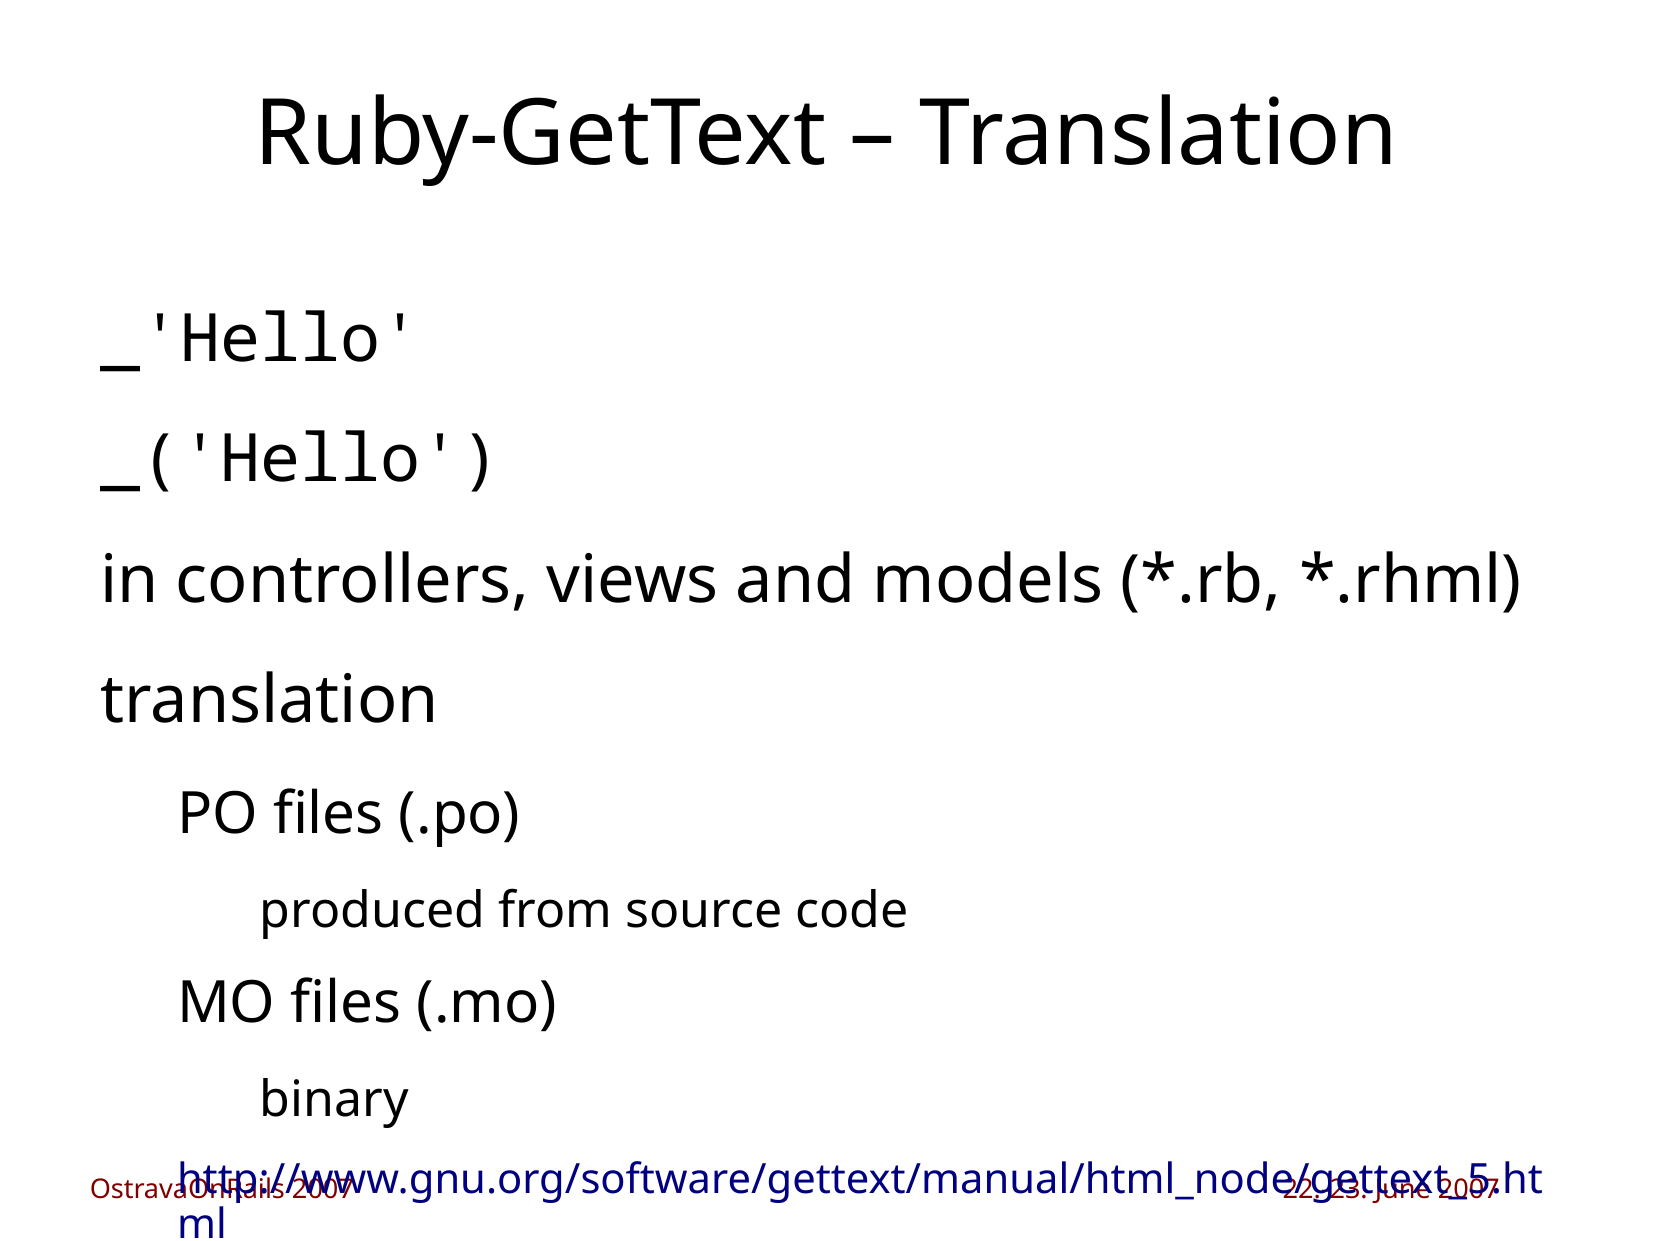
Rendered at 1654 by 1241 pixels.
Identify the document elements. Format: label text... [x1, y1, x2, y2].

title Ruby-GetText – Translation [82, 33, 1571, 226]
list _'Hello' _('Hello') in controllers, views and models (*.rb, *.rhml) translation PO files (.po) produced from source code MO files (.mo) binary http://www.gnu.org/software/gettext/manual/html_node/gettext_5.html [82, 290, 1571, 1111]
